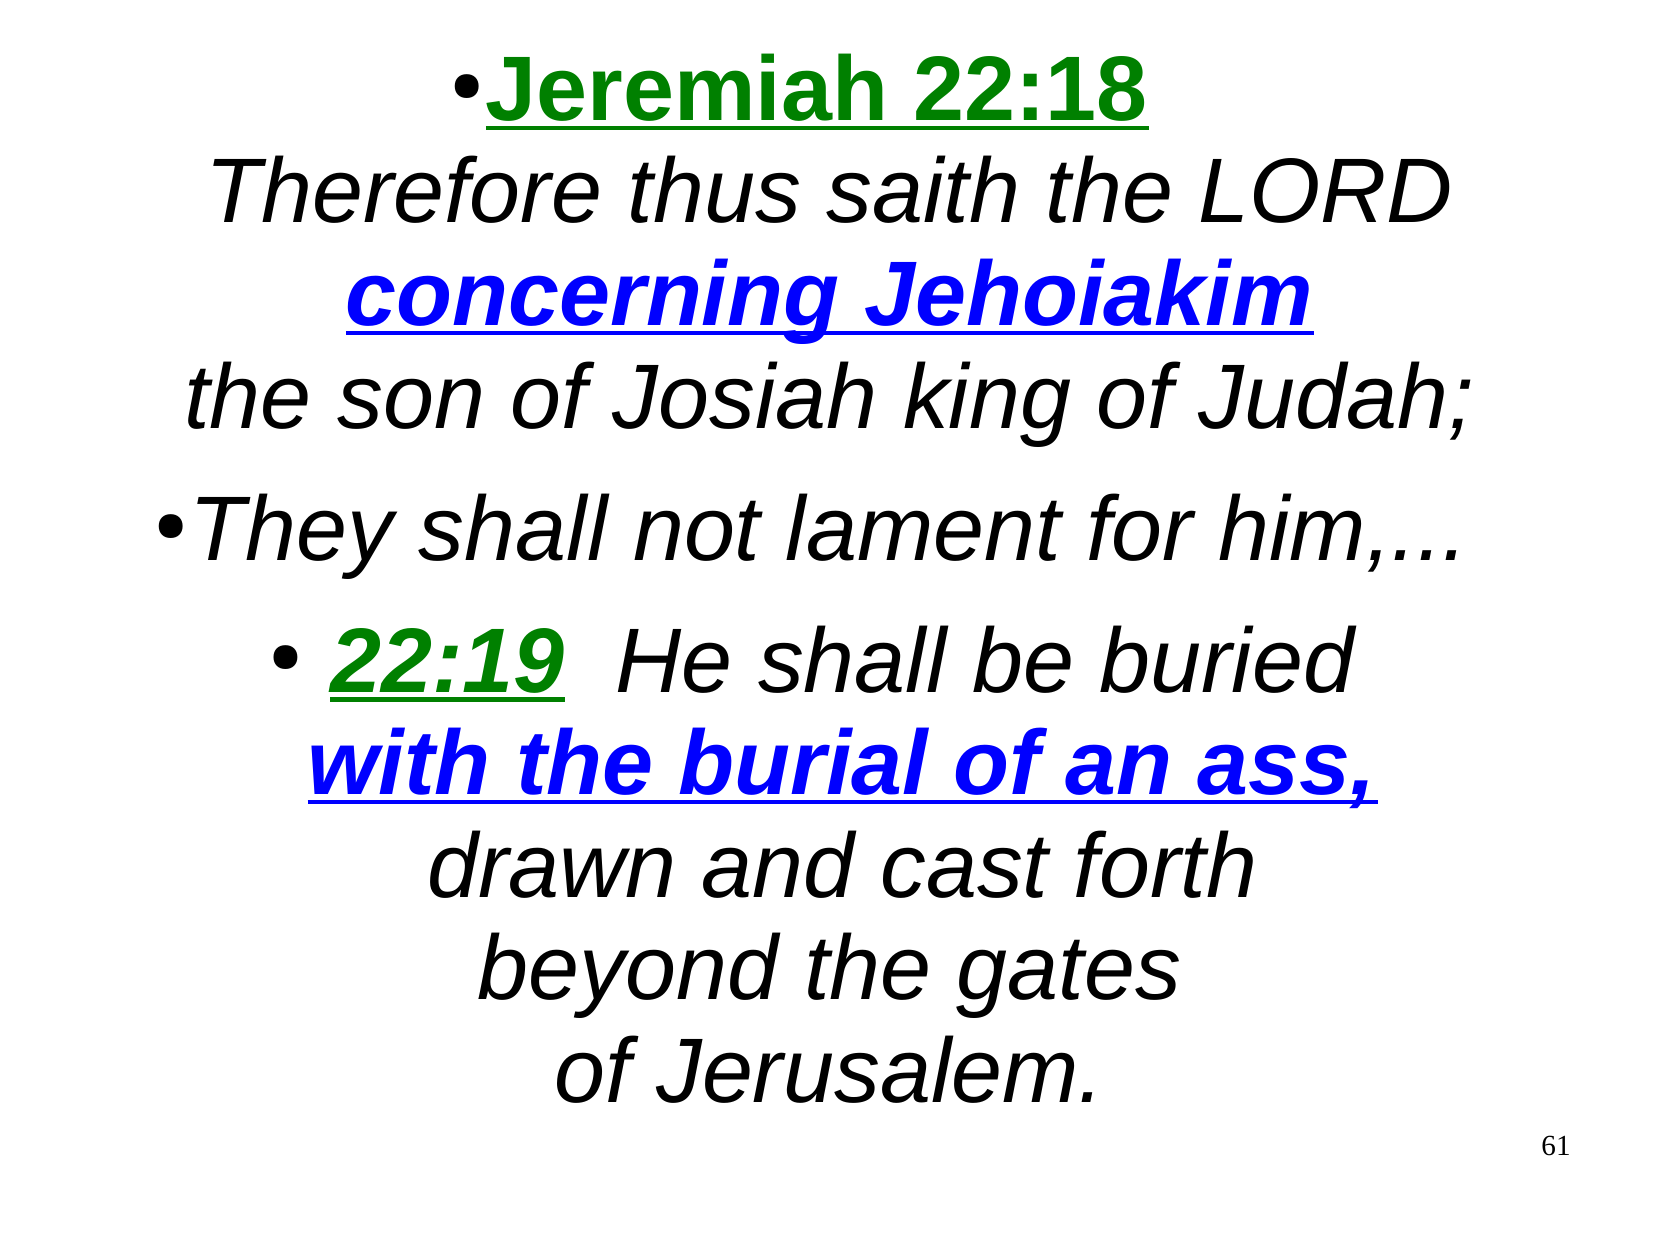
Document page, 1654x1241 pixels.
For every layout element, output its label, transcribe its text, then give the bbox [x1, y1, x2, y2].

list Jeremiah 22:18 Therefore thus saith the LORD concerning Jehoiakim the son of Josiah king of Judah; They shall not lament for him,... 22:19 He shall be buried with the burial of an ass, drawn and cast forth beyond the gates of Jerusalem. [37, 37, 1613, 1201]
